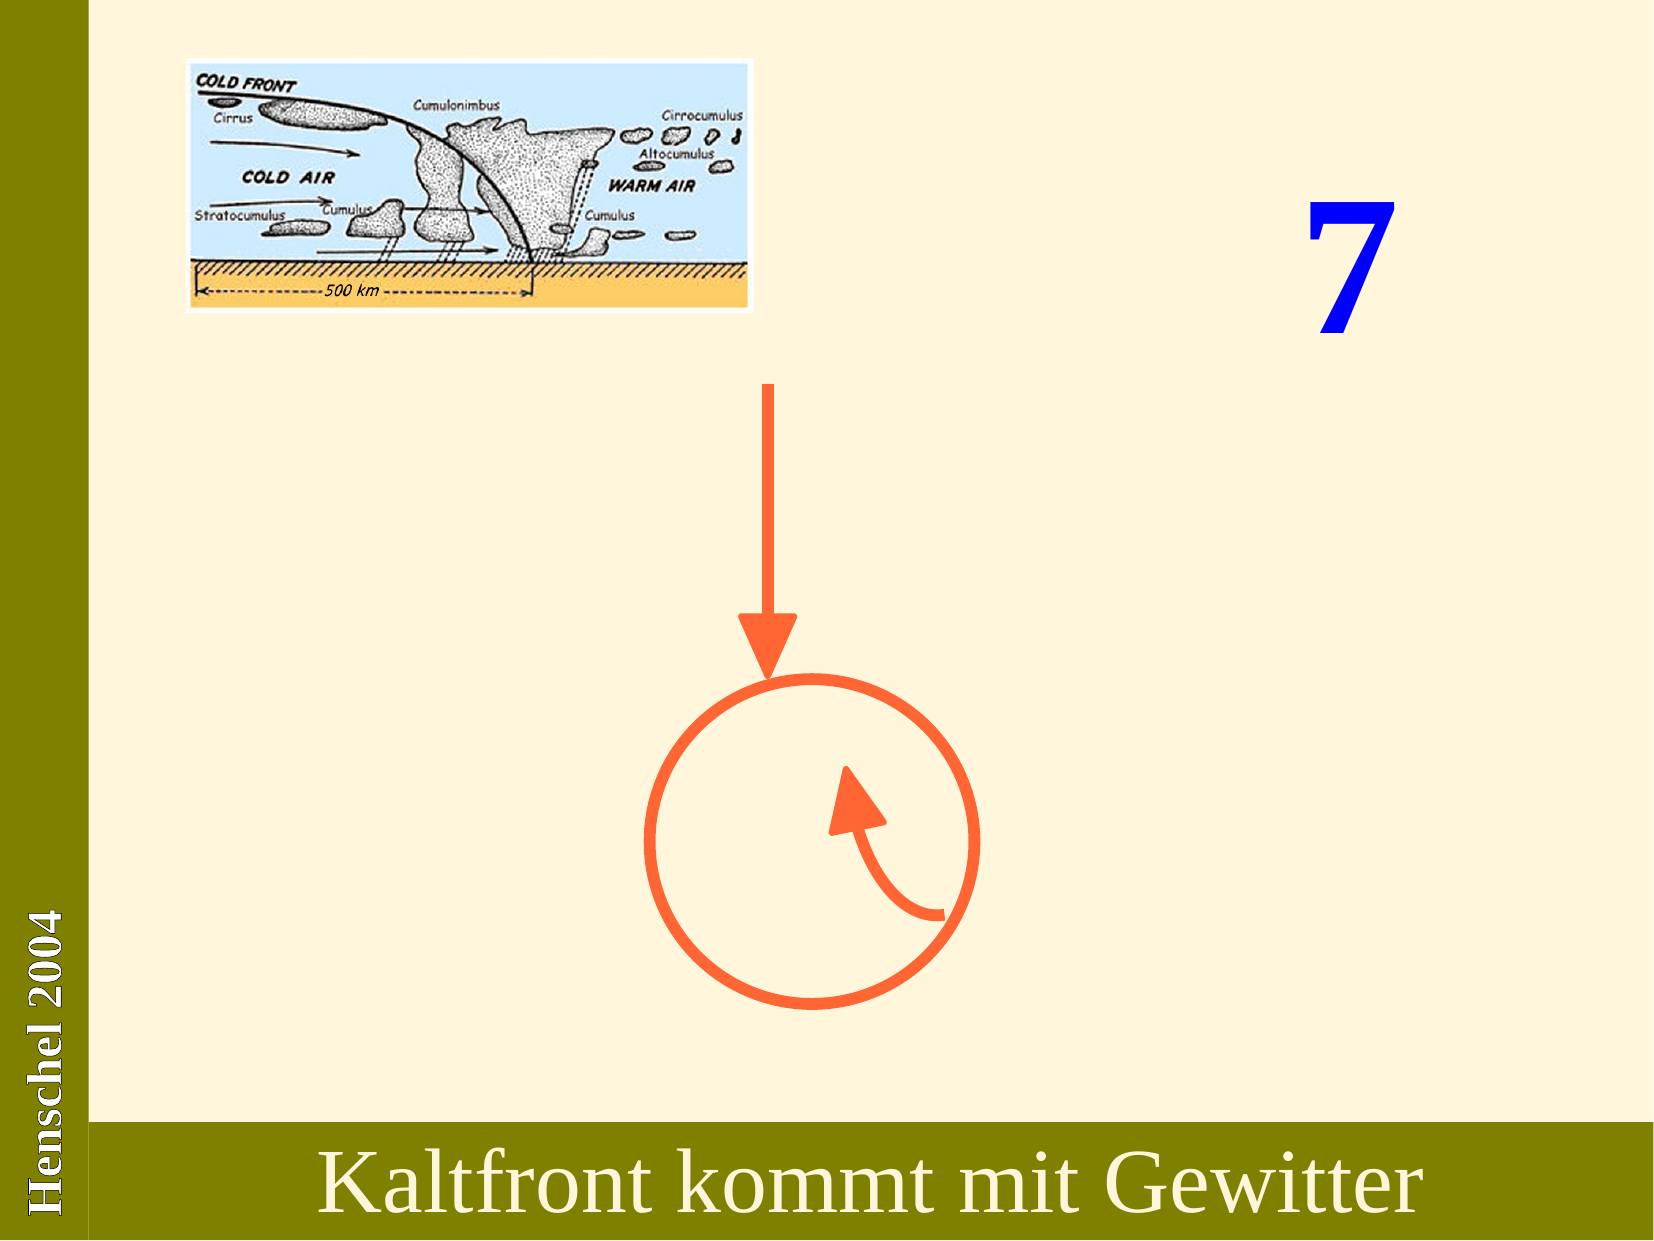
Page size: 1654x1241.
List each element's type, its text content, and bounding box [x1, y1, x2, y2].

picture [186, 58, 754, 313]
title Kaltfront kommt mit Gewitter [88, 1122, 1654, 1241]
